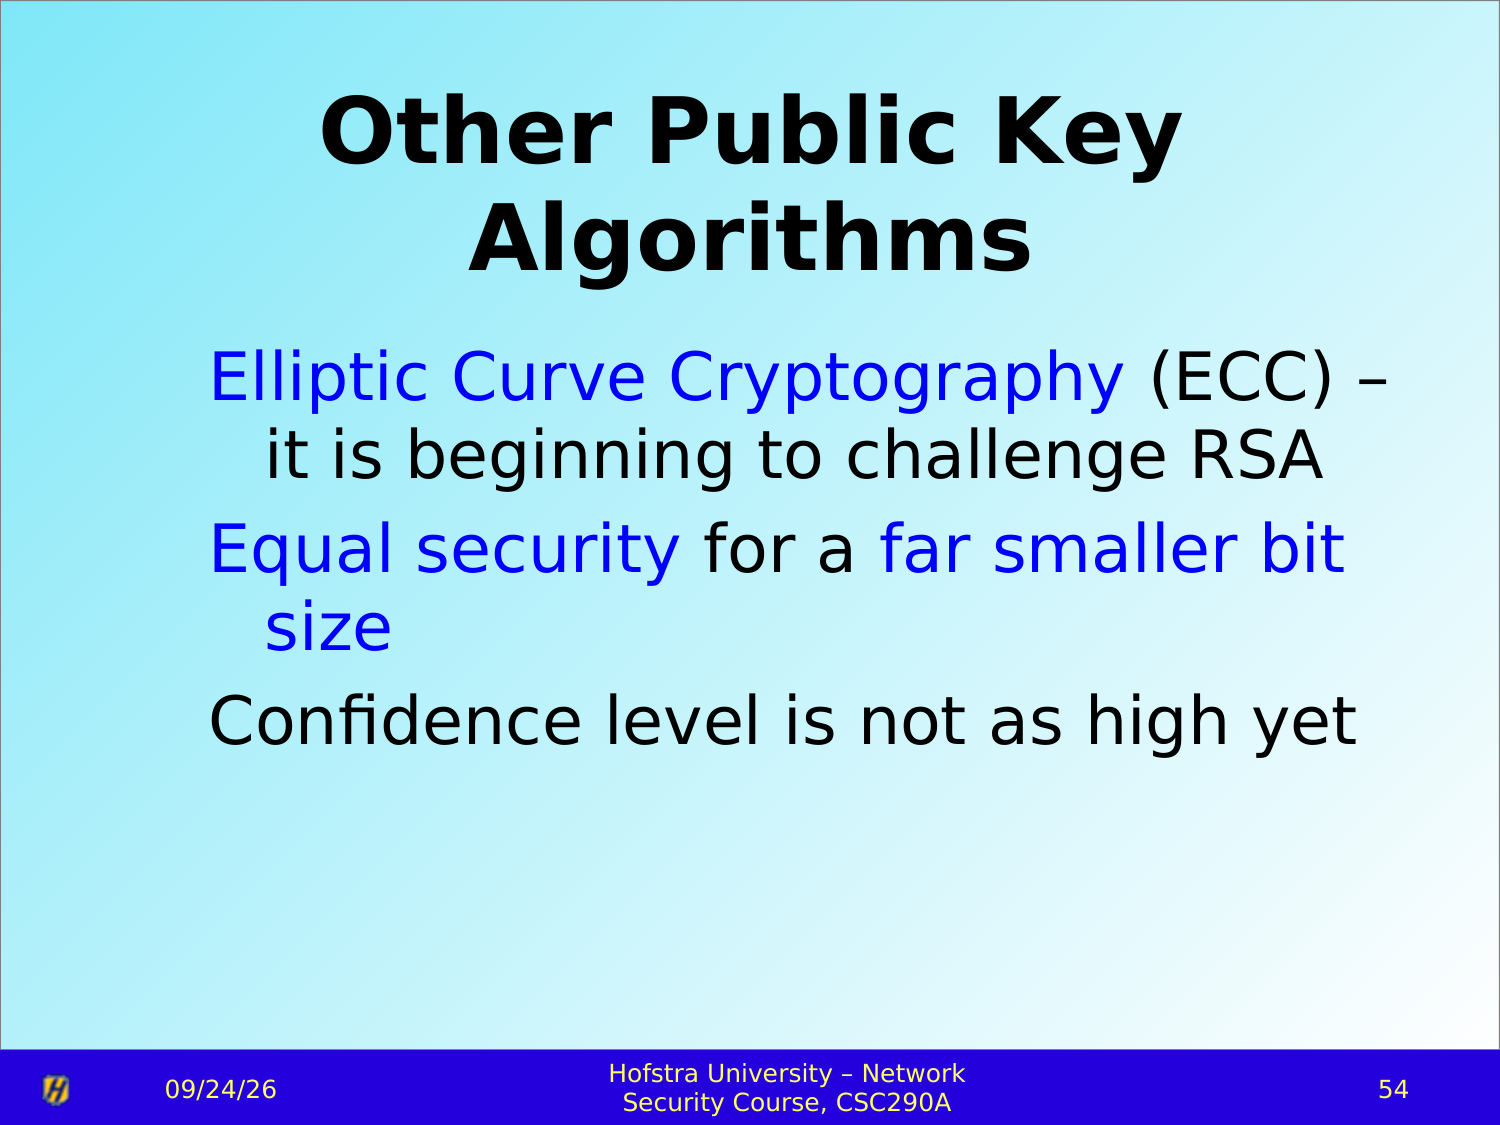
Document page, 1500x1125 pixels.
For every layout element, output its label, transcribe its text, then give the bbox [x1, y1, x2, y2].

picture [37, 1072, 76, 1110]
list Elliptic Curve Cryptography (ECC) – it is beginning to challenge RSA Equal security for a far smaller bit size Confidence level is not as high yet [193, 330, 1469, 1007]
title Other Public Key Algorithms [112, 70, 1391, 300]
